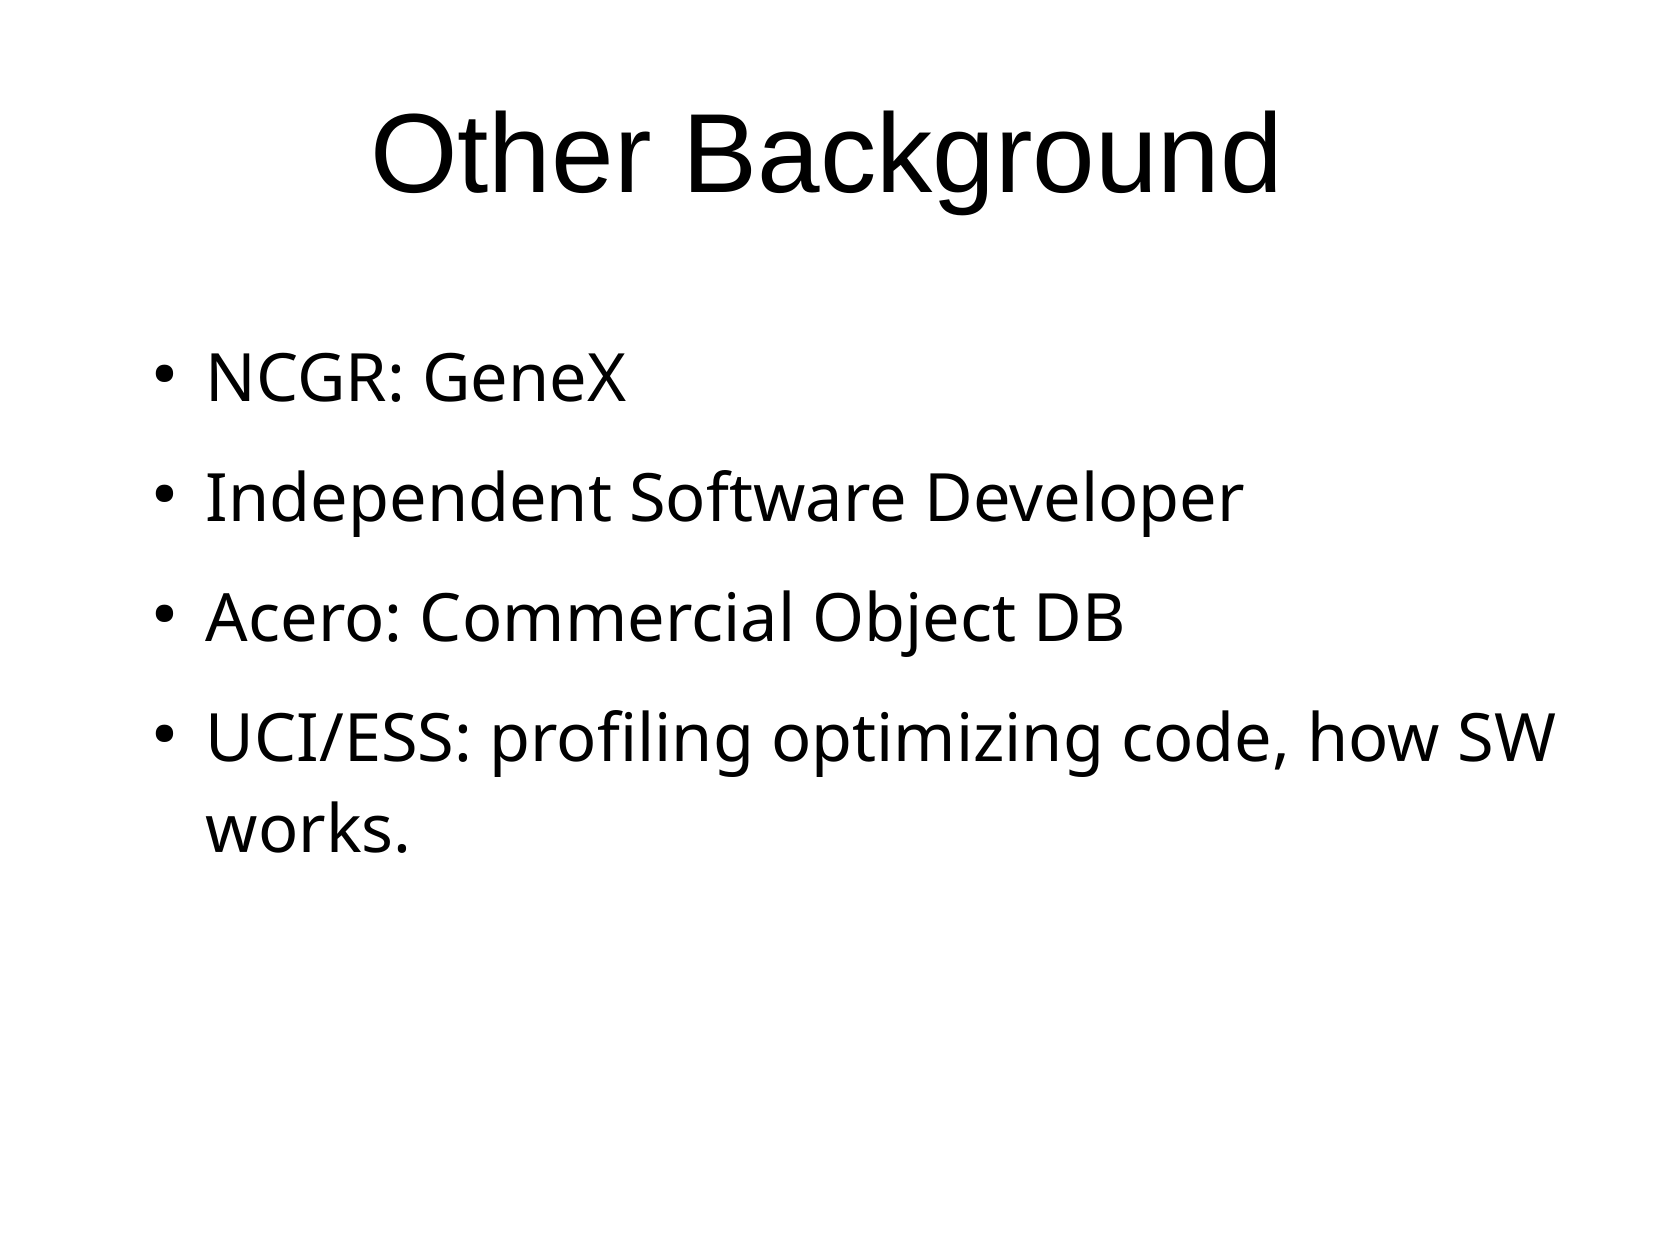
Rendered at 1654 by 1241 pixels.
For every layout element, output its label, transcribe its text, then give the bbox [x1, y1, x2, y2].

list NCGR: GeneX Independent Software Developer Acero: Commercial Object DB UCI/ESS: profiling optimizing code, how SW works. [135, 330, 1624, 985]
title Other Background [82, 49, 1571, 257]
